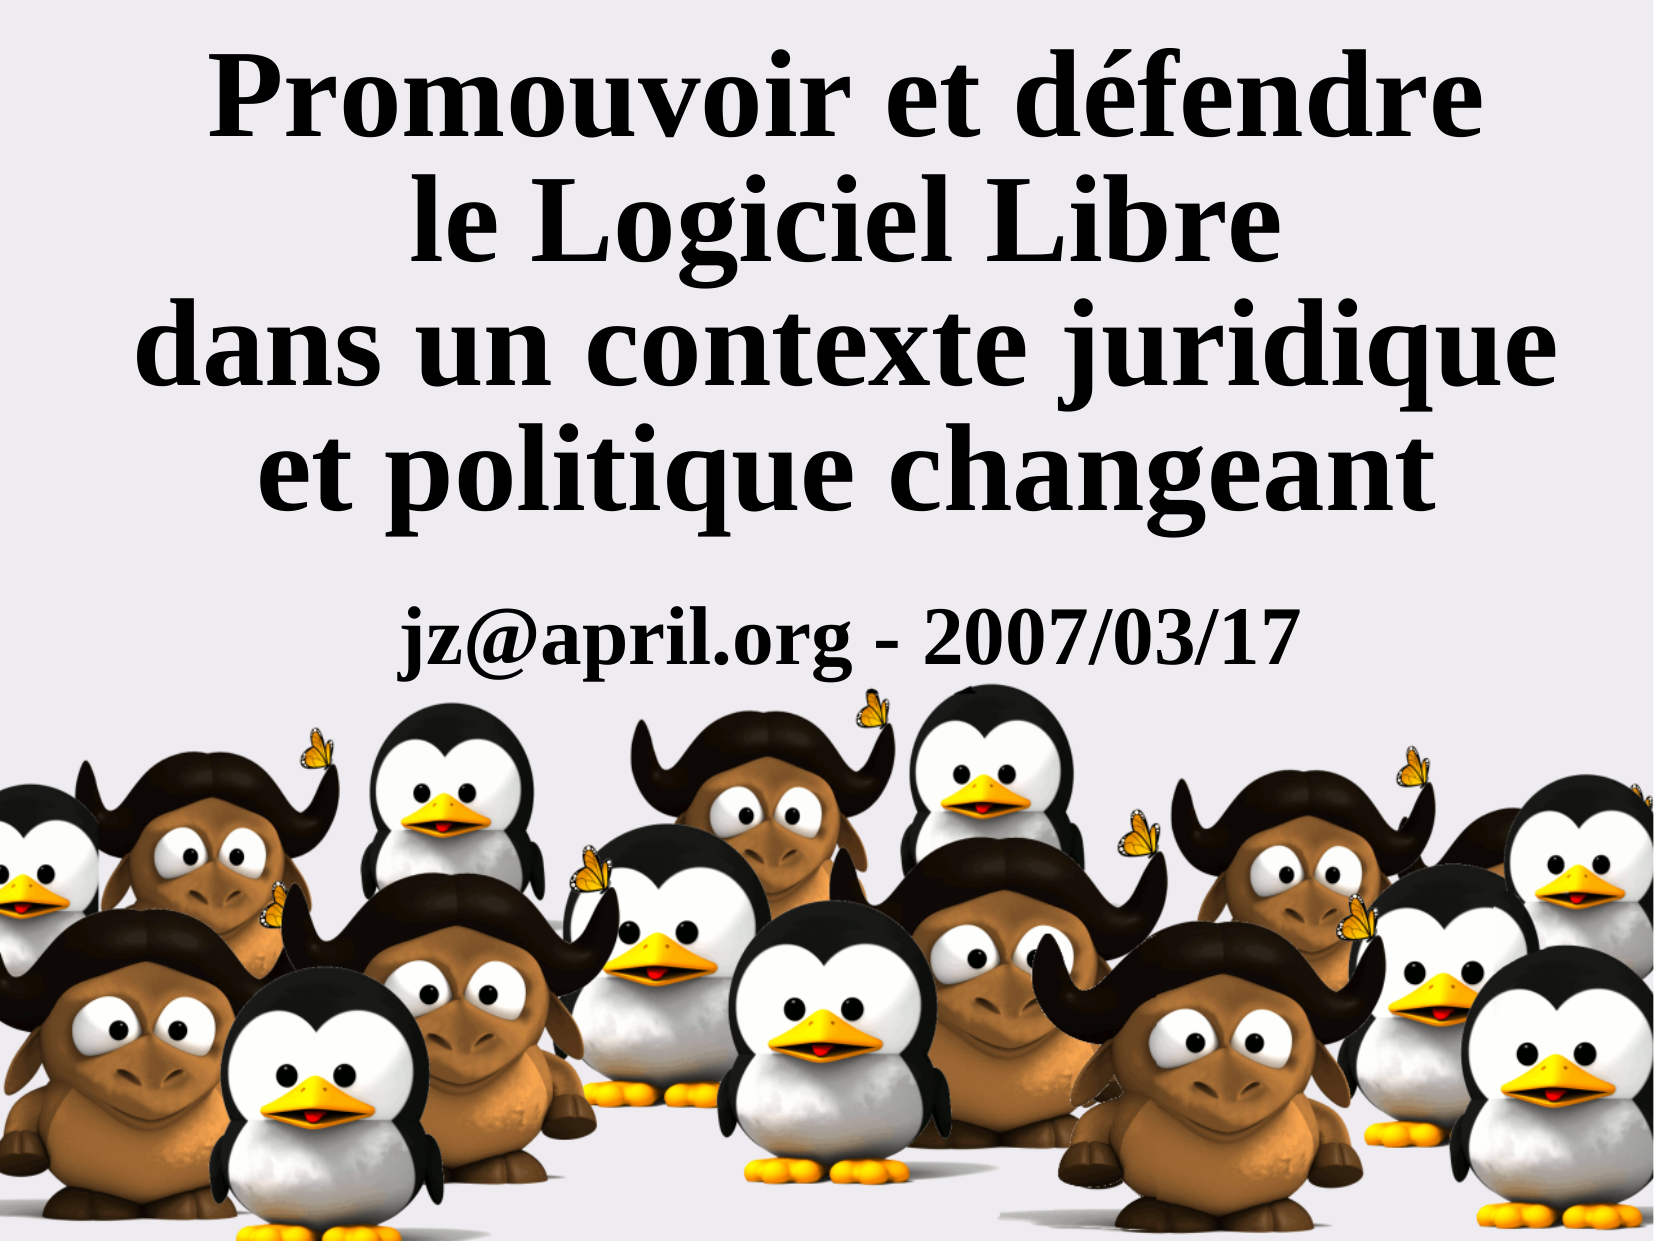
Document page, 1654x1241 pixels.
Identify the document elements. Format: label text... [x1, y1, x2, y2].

text_box Promouvoir et défendre le Logiciel Libre dans un contexte juridique et politique changeant [118, 29, 1576, 557]
text_box jz@april.org - 2007/03/17 [383, 590, 1318, 698]
picture [0, 0, 1654, 1241]
